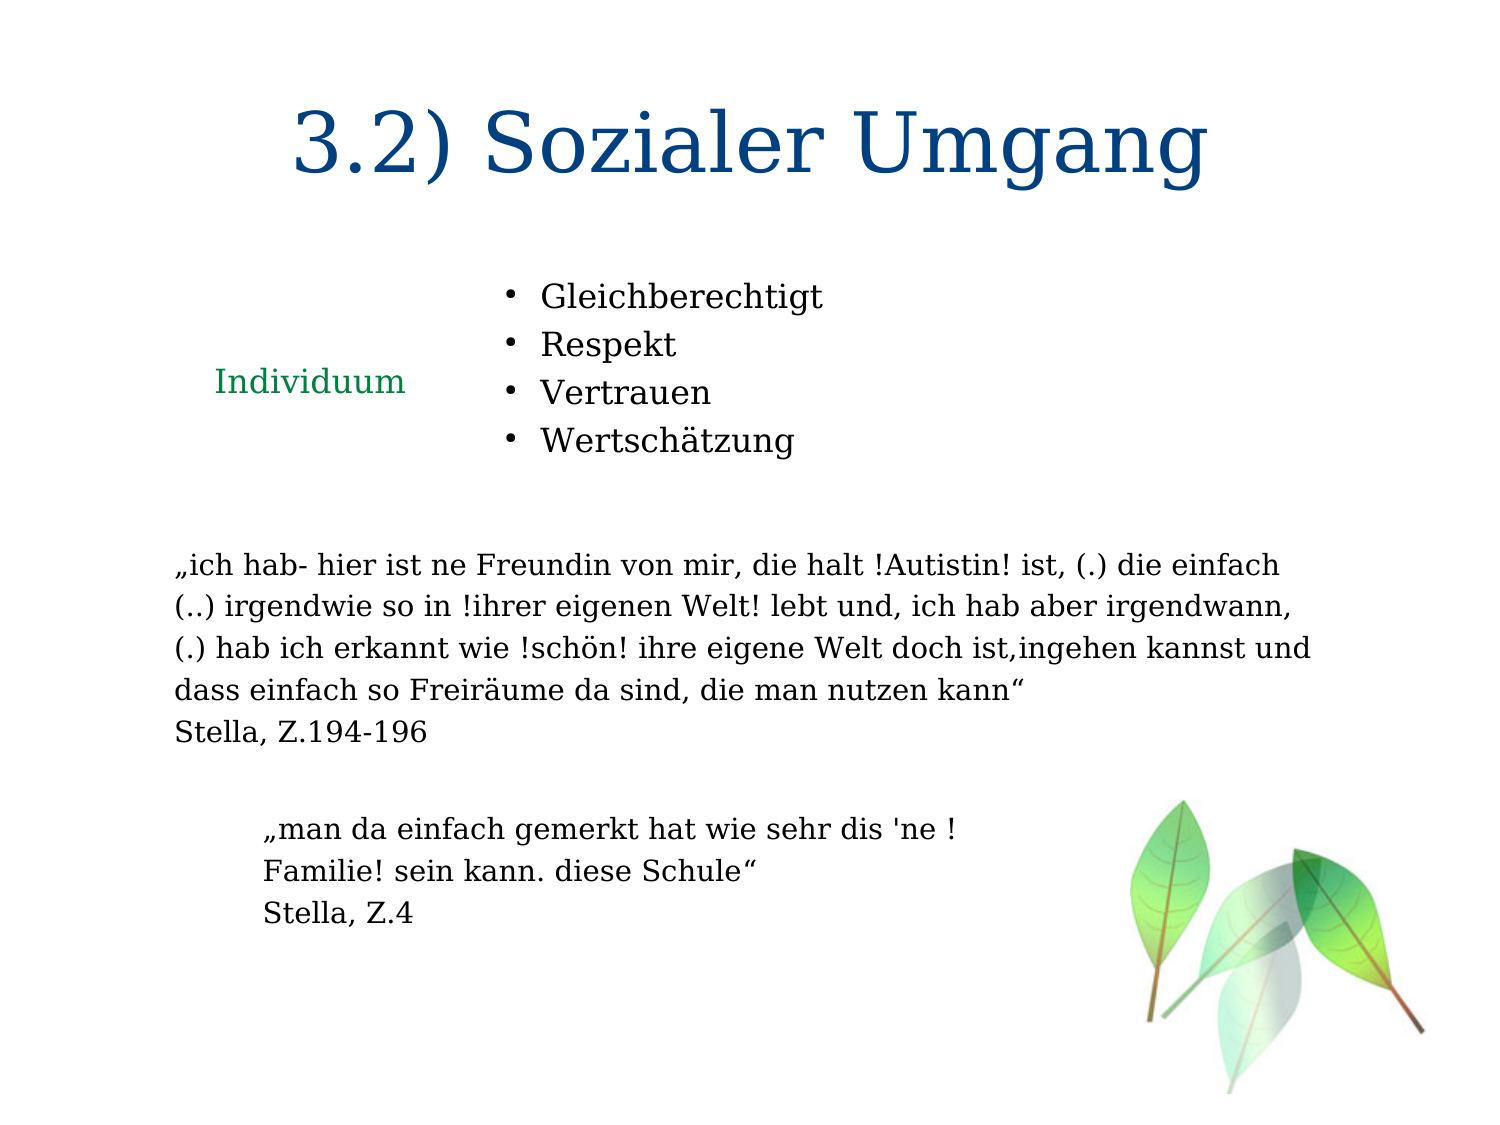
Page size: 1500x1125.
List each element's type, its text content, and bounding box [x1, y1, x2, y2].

picture [1130, 799, 1426, 1094]
text_box „ich hab- hier ist ne Freundin von mir, die halt !Autistin! ist, (.) die einfach (..) irgendwie so in !ihrer eigenen Welt! lebt und, ich hab aber irgendwann, (.) hab ich erkannt wie !schön! ihre eigene Welt doch ist,ingehen kannst und dass einfach so Freiräume da sind, die man nutzen kann“ Stella, Z.194-196 [159, 531, 1341, 749]
text_box Gleichberechtigt Respekt Vertrauen Wertschätzung [454, 259, 1341, 459]
title 3.2) Sozialer Umgang [75, 45, 1426, 233]
text_box Individuum [135, 344, 454, 400]
text_box „man da einfach gemerkt hat wie sehr dis 'ne !Familie! sein kann. diese Schule“ Stella, Z.4 [248, 795, 1016, 930]
